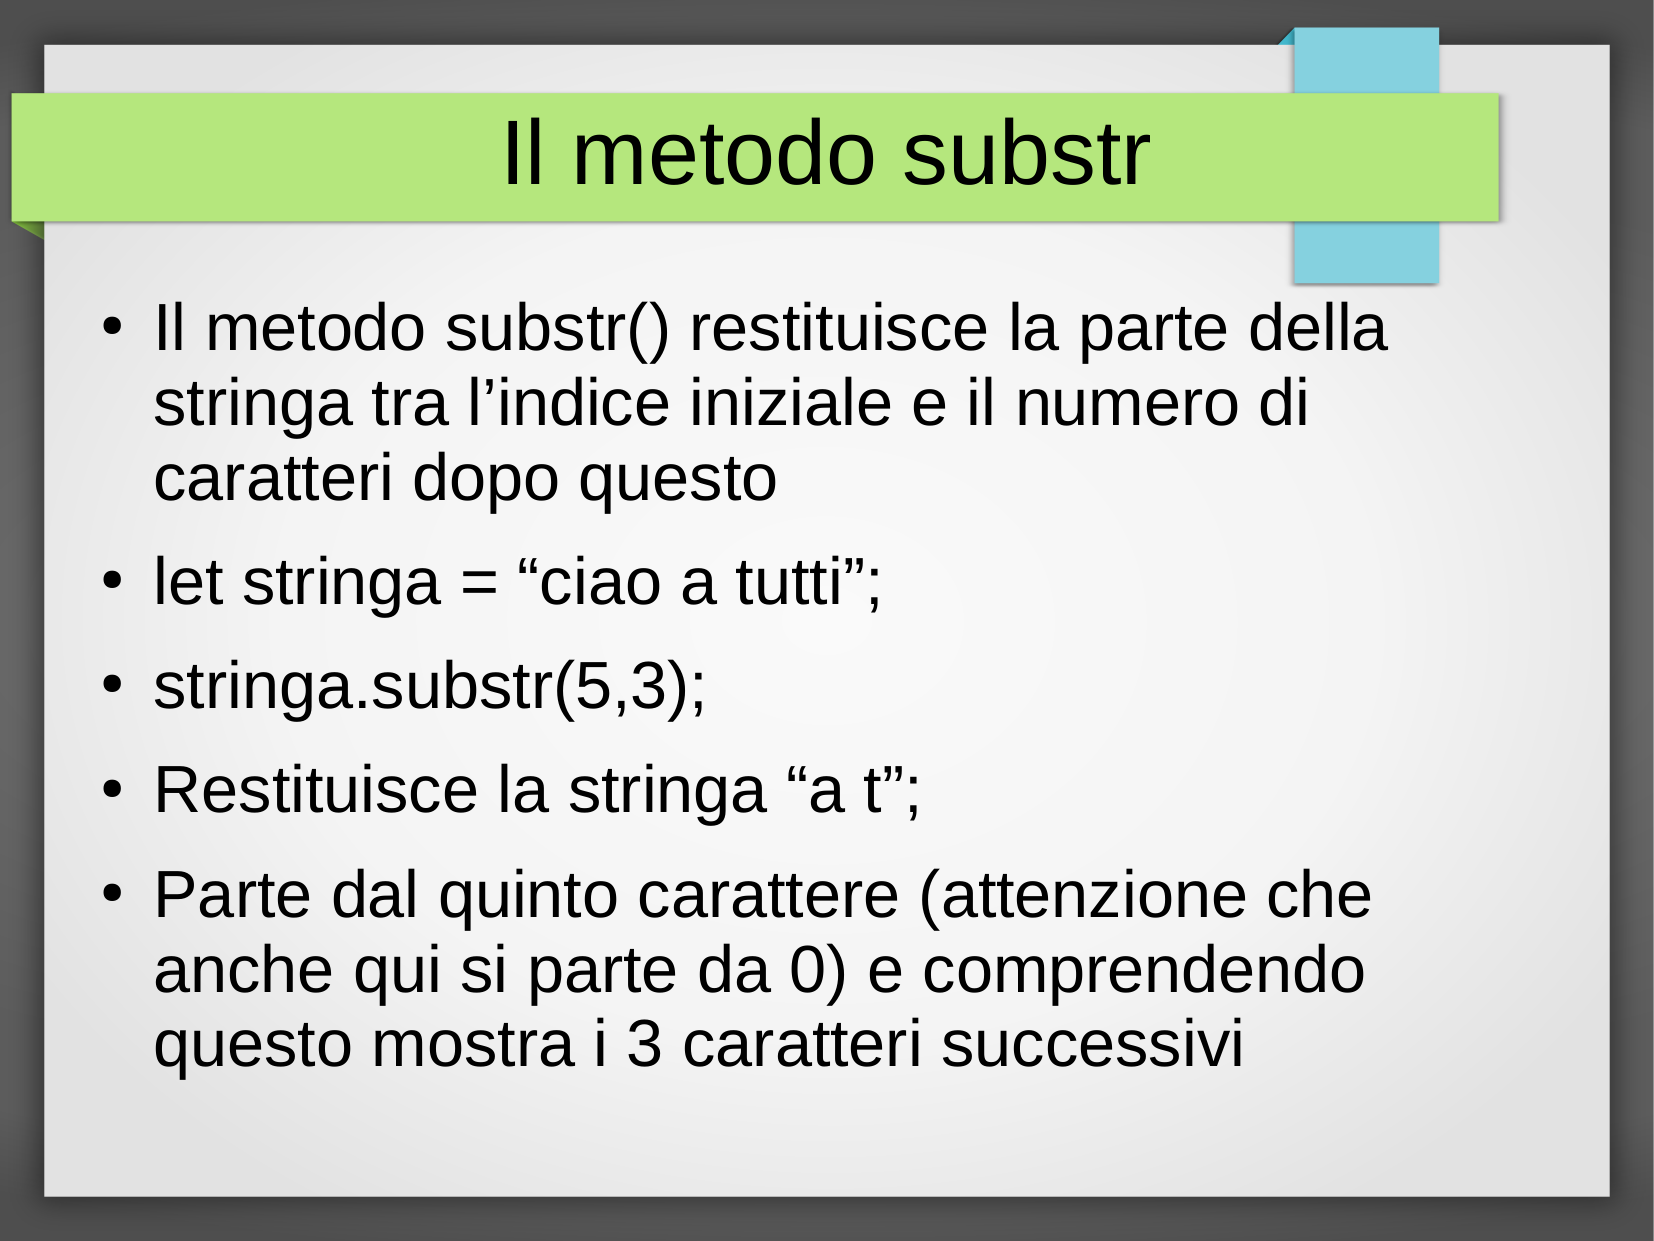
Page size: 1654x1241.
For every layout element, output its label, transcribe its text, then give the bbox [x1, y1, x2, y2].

title Il metodo substr [82, 49, 1571, 257]
list Il metodo substr() restituisce la parte della stringa tra l’indice iniziale e il numero di caratteri dopo questo let stringa = “ciao a tutti”; stringa.substr(5,3); Restituisce la stringa “a t”; Parte dal quinto carattere (attenzione che anche qui si parte da 0) e comprendendo questo mostra i 3 caratteri successivi [82, 290, 1571, 1146]
picture [0, 0, 1654, 1241]
